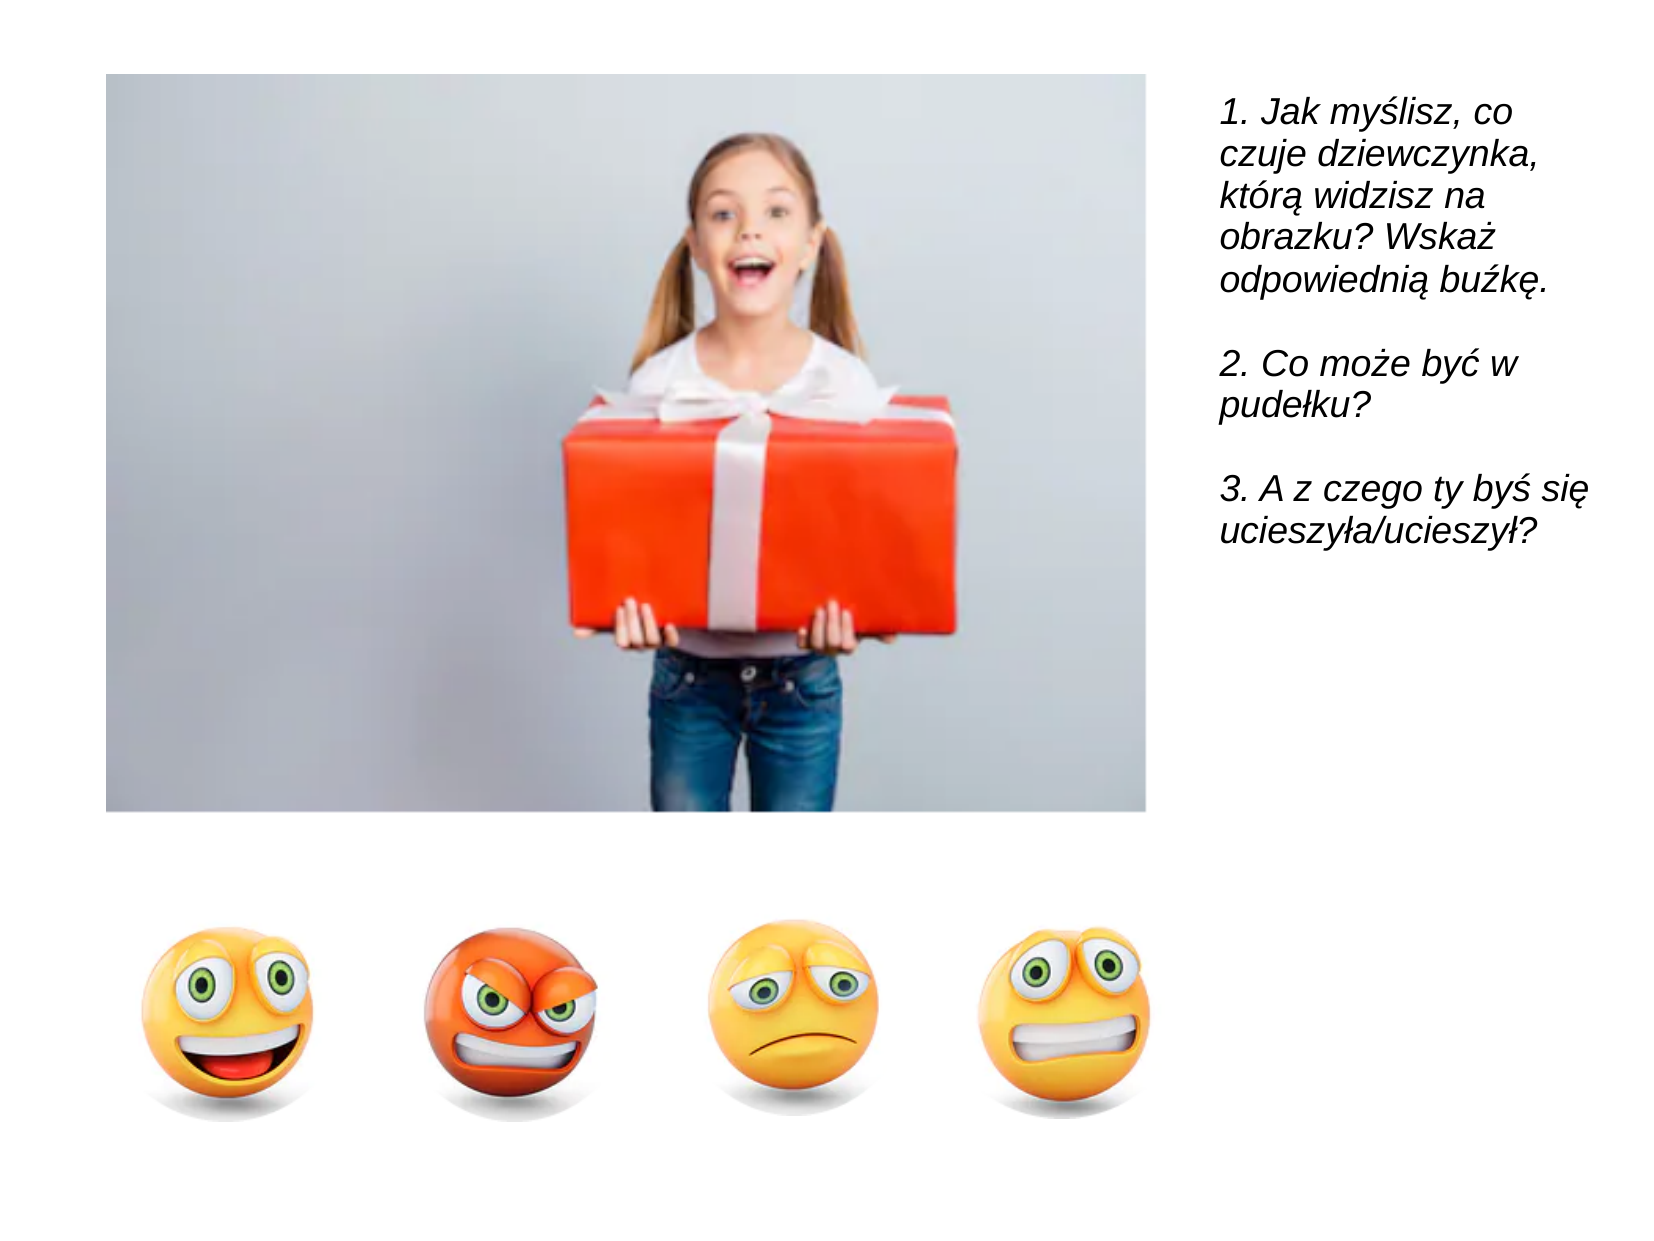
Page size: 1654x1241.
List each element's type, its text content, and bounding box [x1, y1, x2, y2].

picture [685, 909, 904, 1116]
picture [944, 909, 1180, 1119]
text_box 1. Jak myślisz, co czuje dziewczynka, którą widzisz na obrazku? Wskaż odpowiednią buźkę. 2. Co może być w pudełku? 3. A z czego ty byś się ucieszyła/ucieszył? [1204, 82, 1607, 557]
picture [109, 907, 343, 1123]
picture [404, 914, 626, 1123]
picture [106, 74, 1151, 815]
